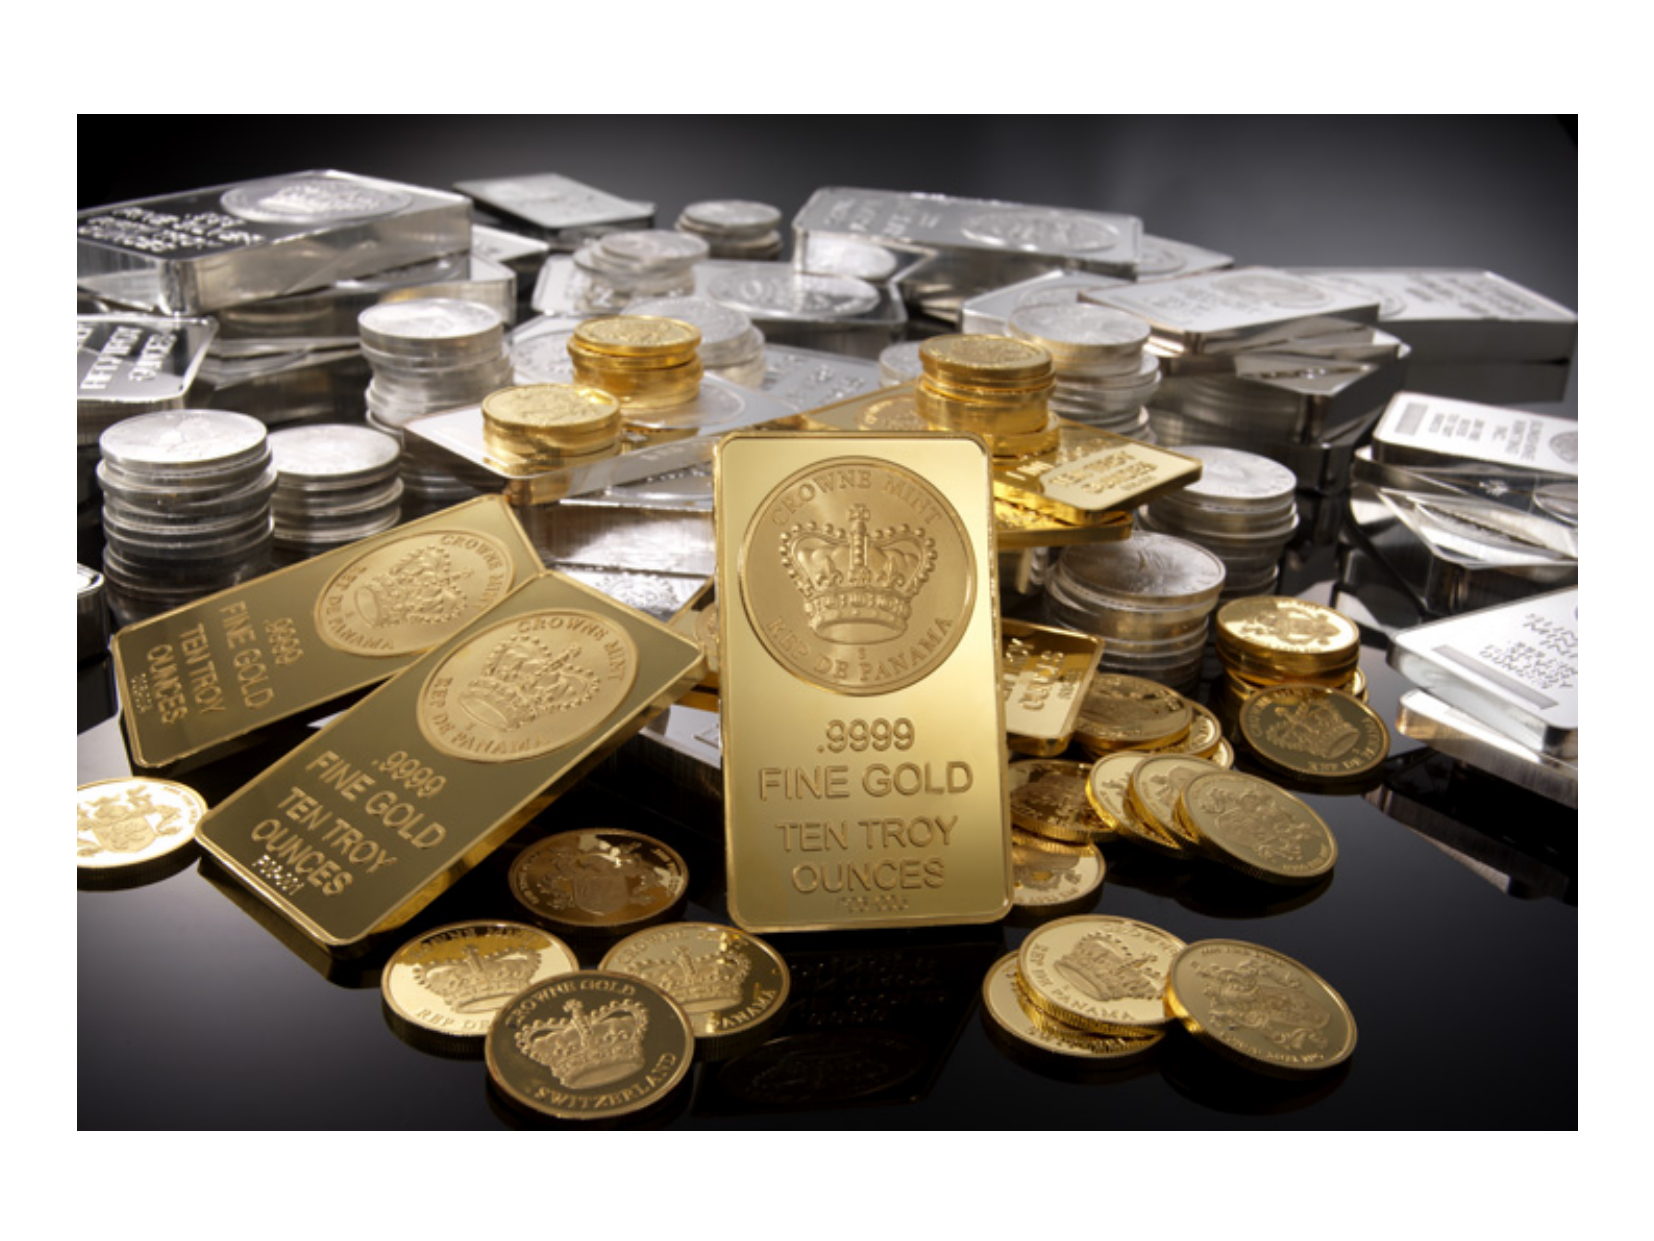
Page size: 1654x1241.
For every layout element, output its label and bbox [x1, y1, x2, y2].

picture [77, 114, 1578, 1132]
